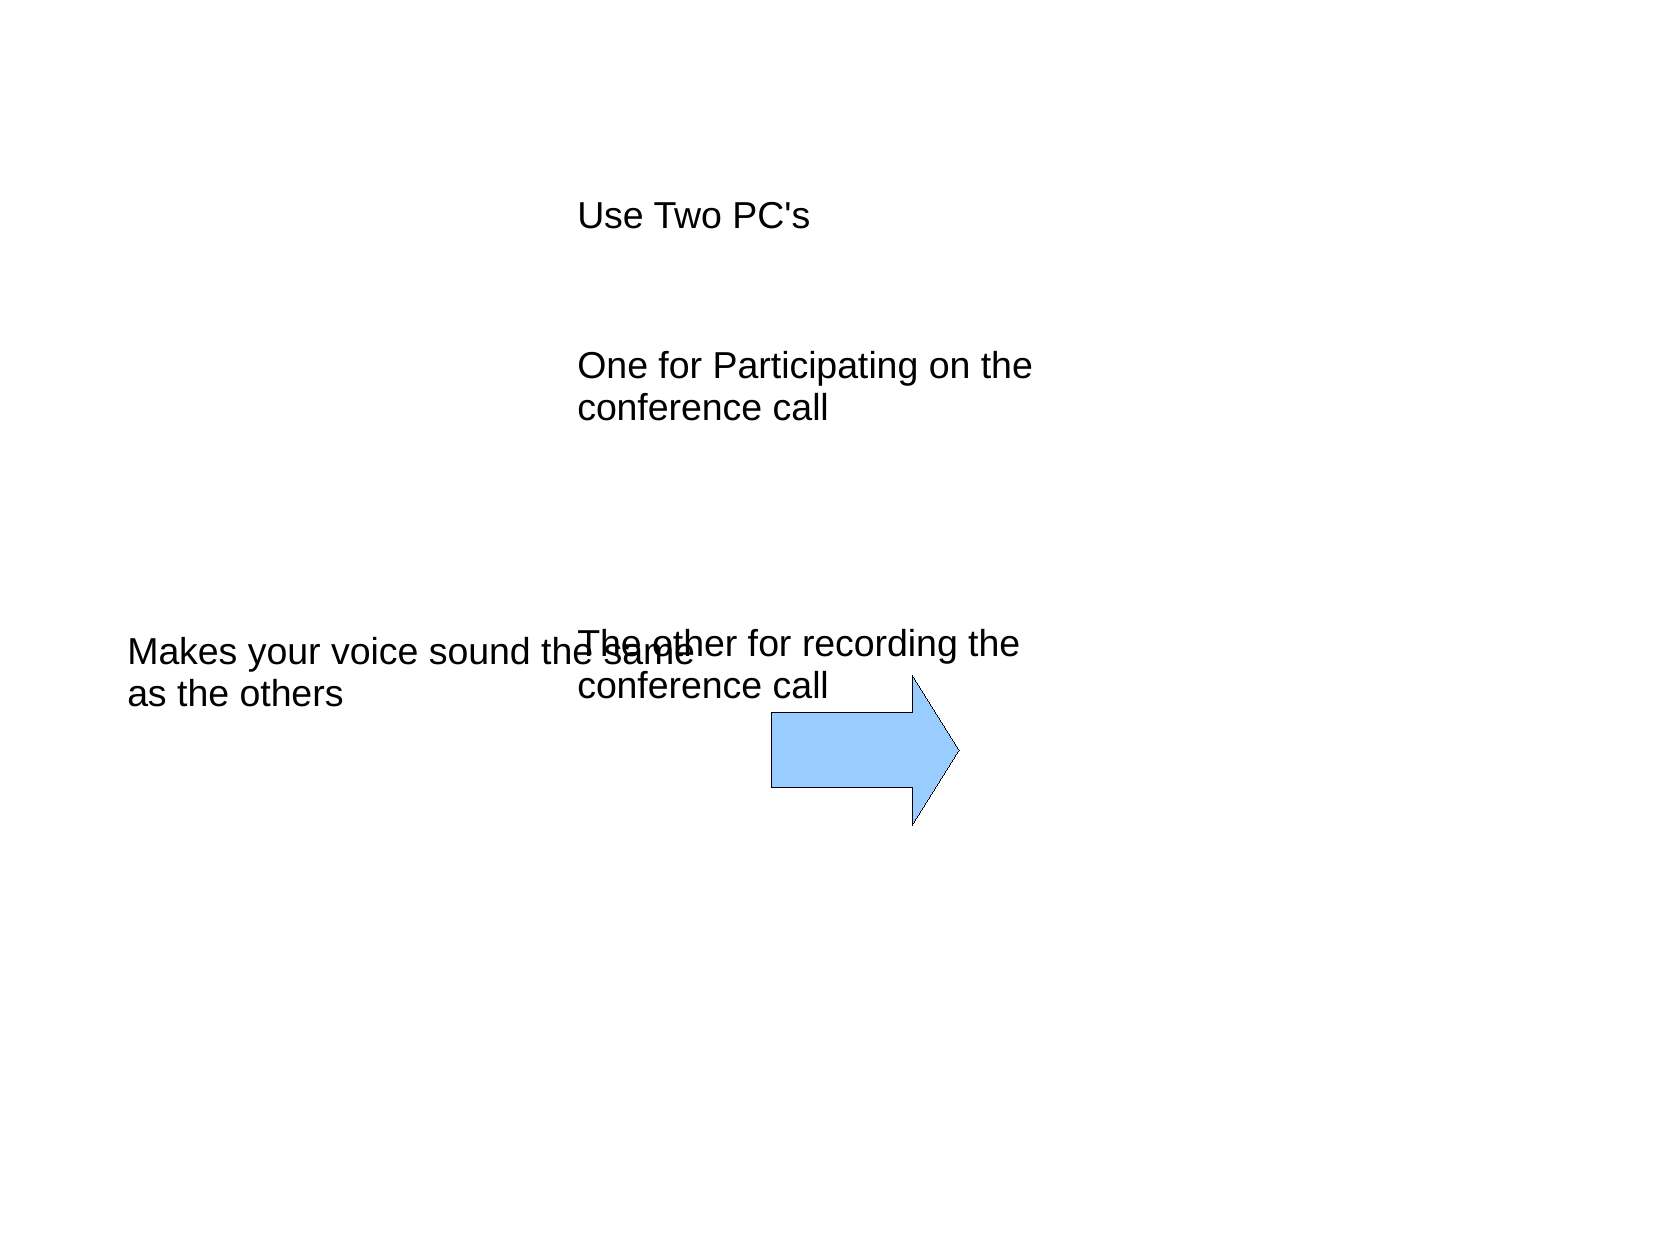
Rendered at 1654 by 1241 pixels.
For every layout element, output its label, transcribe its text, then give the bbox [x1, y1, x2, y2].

text_box Makes your voice sound the same as the others [112, 623, 713, 863]
text_box One for Participating on the conference call [562, 337, 1163, 577]
text_box Use Two PC's [562, 187, 1163, 278]
text_box [771, 675, 960, 826]
text_box The other for recording the conference call [562, 615, 1163, 855]
